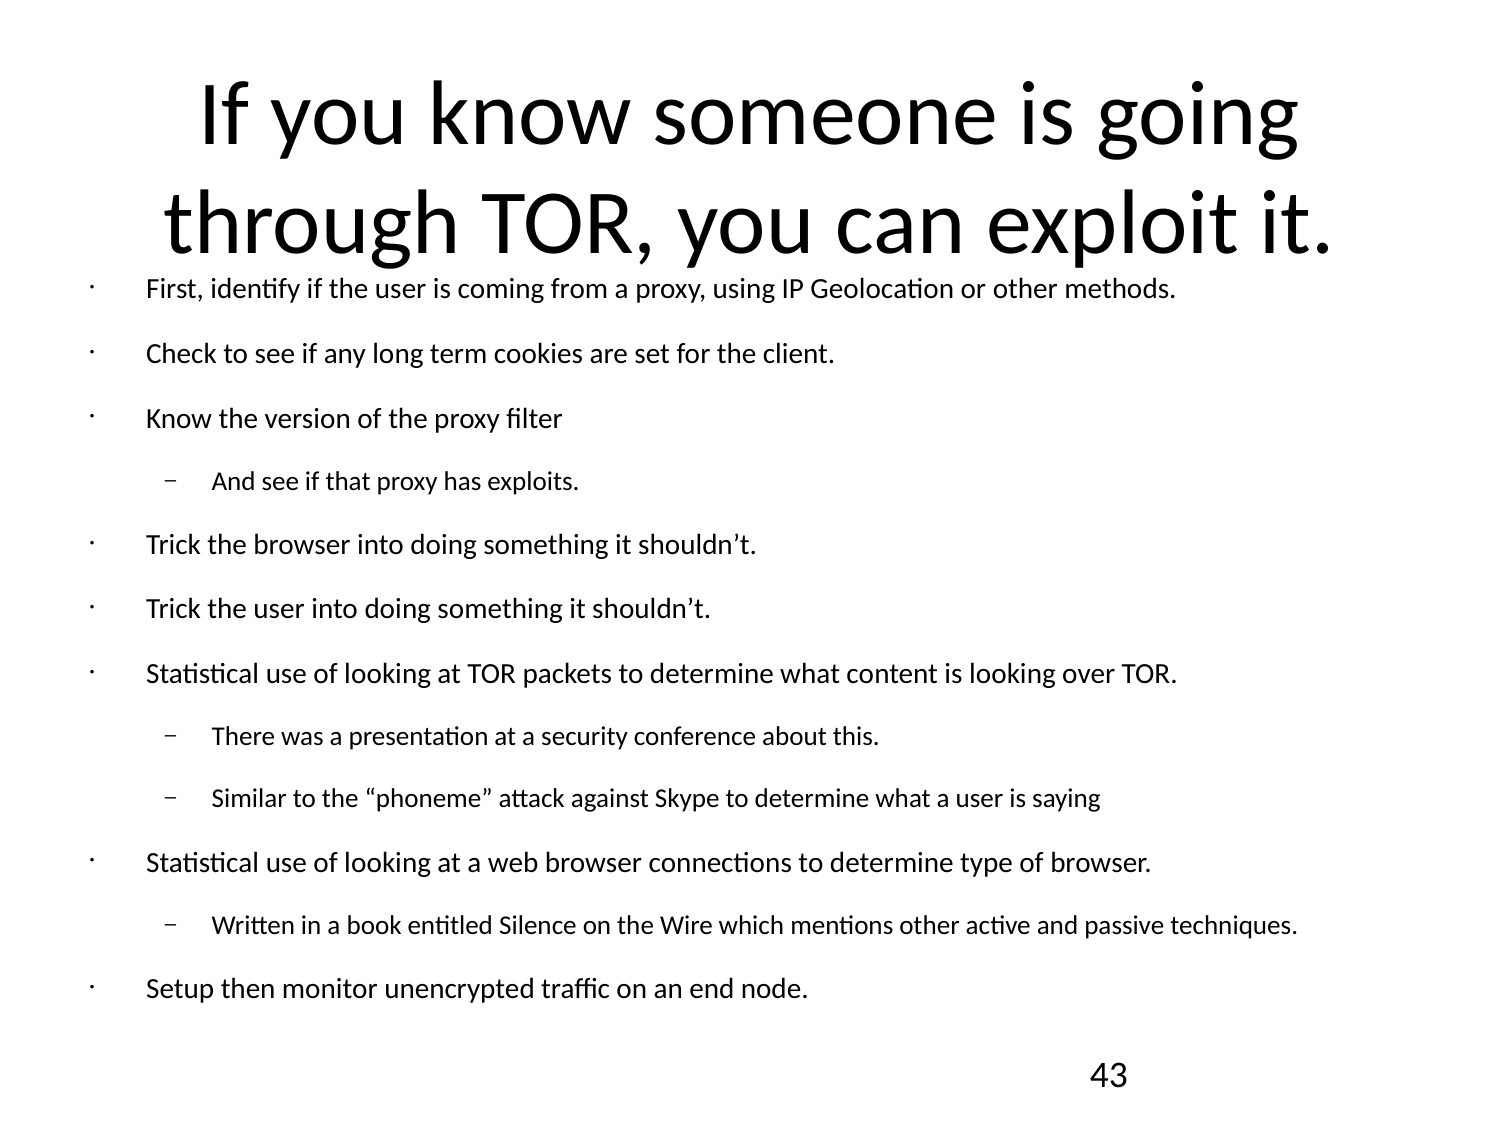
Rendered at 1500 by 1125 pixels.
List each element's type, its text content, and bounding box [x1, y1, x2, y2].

title If you know someone is going through TOR, you can exploit it. [75, 45, 1425, 233]
slide_number <number> [1074, 1042, 1425, 1103]
list First, identify if the user is coming from a proxy, using IP Geolocation or other methods. Check to see if any long term cookies are set for the client. Know the version of the proxy filter And see if that proxy has exploits. Trick the browser into doing something it shouldn’t. Trick the user into doing something it shouldn’t. Statistical use of looking at TOR packets to determine what content is looking over TOR. There was a presentation at a security conference about this. Similar to the “phoneme” attack against Skype to determine what a user is saying Statistical use of looking at a web browser connections to determine type of browser. Written in a book entitled Silence on the Wire which mentions other active and passive techniques. Setup then monitor unencrypted traffic on an end node. [75, 262, 1425, 1050]
